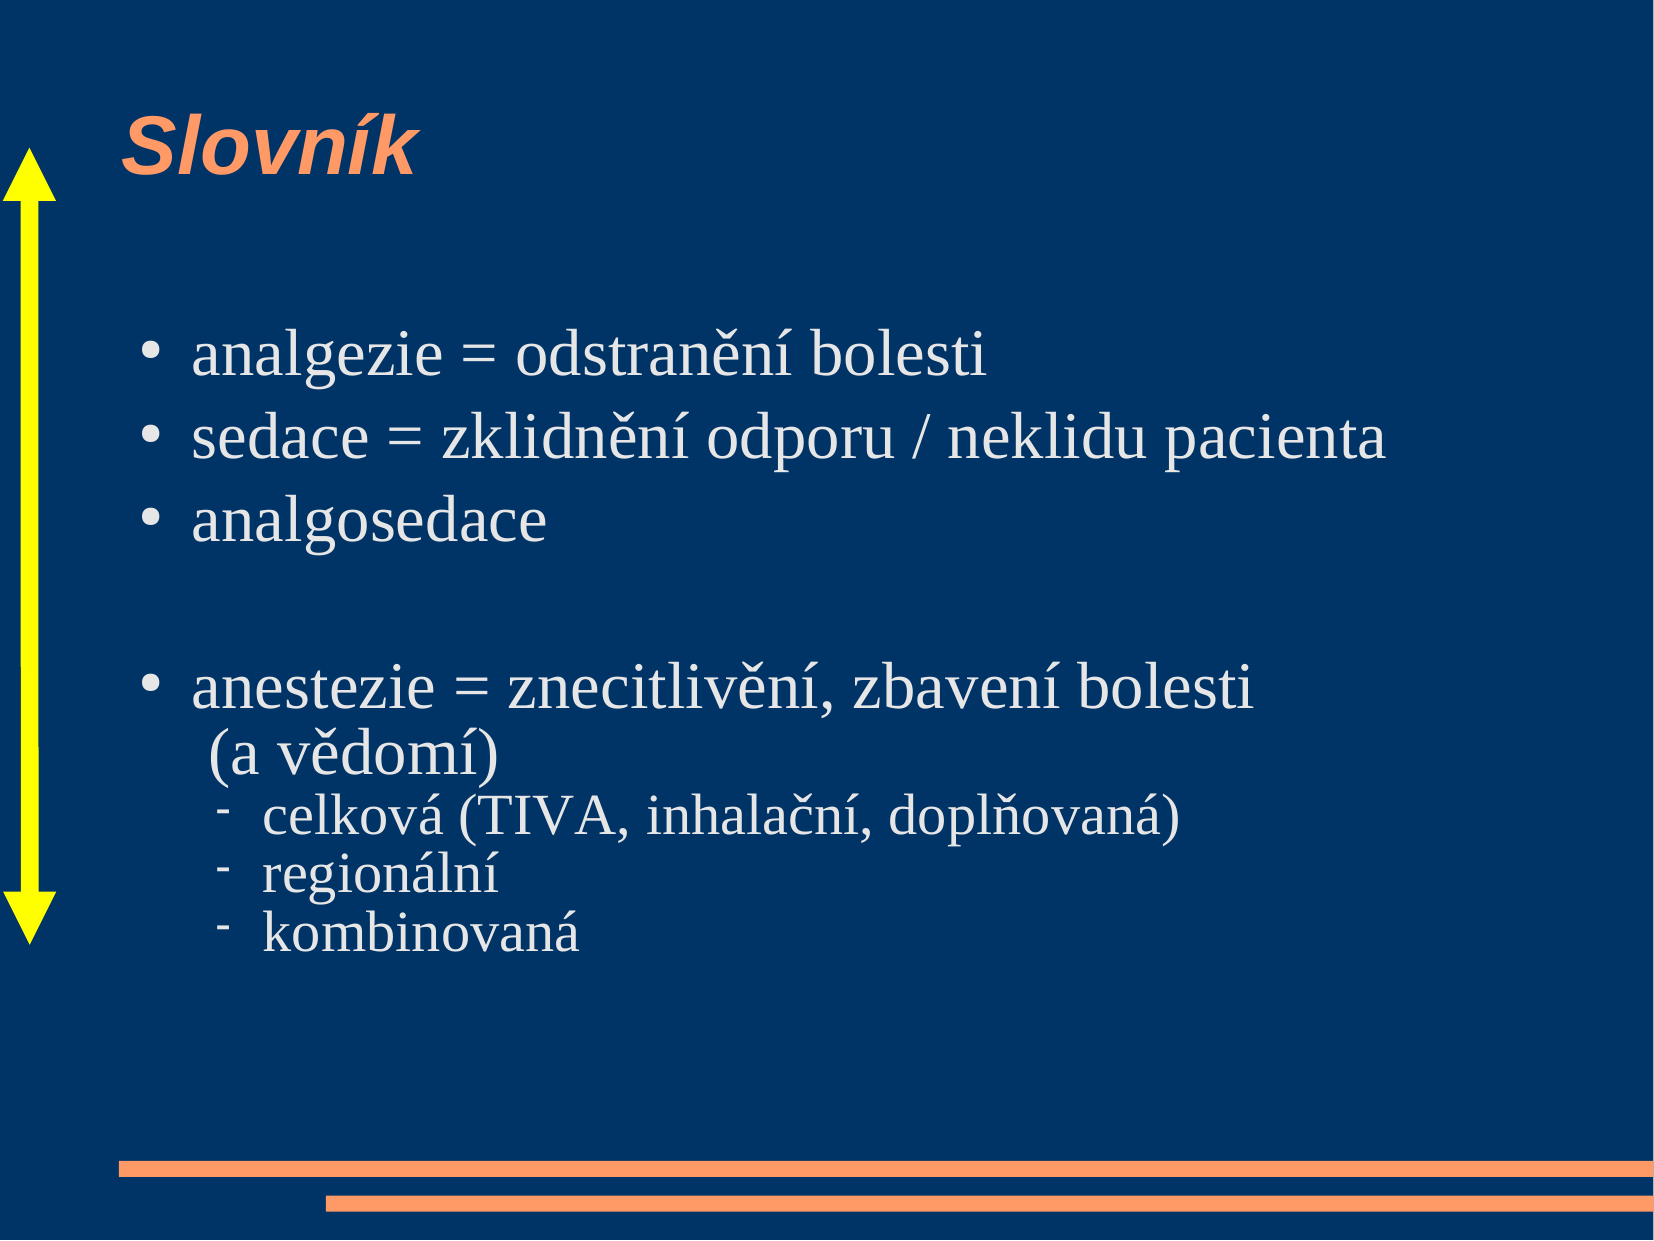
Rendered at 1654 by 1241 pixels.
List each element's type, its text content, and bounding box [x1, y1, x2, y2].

list analgezie = odstranění bolesti sedace = zklidnění odporu / neklidu pacienta analgosedace anestezie = znecitlivění, zbavení bolesti (a vědomí) celková (TIVA, inhalační, doplňovaná) regionální kombinovaná [121, 322, 1561, 1133]
title Slovník [121, 46, 1534, 254]
